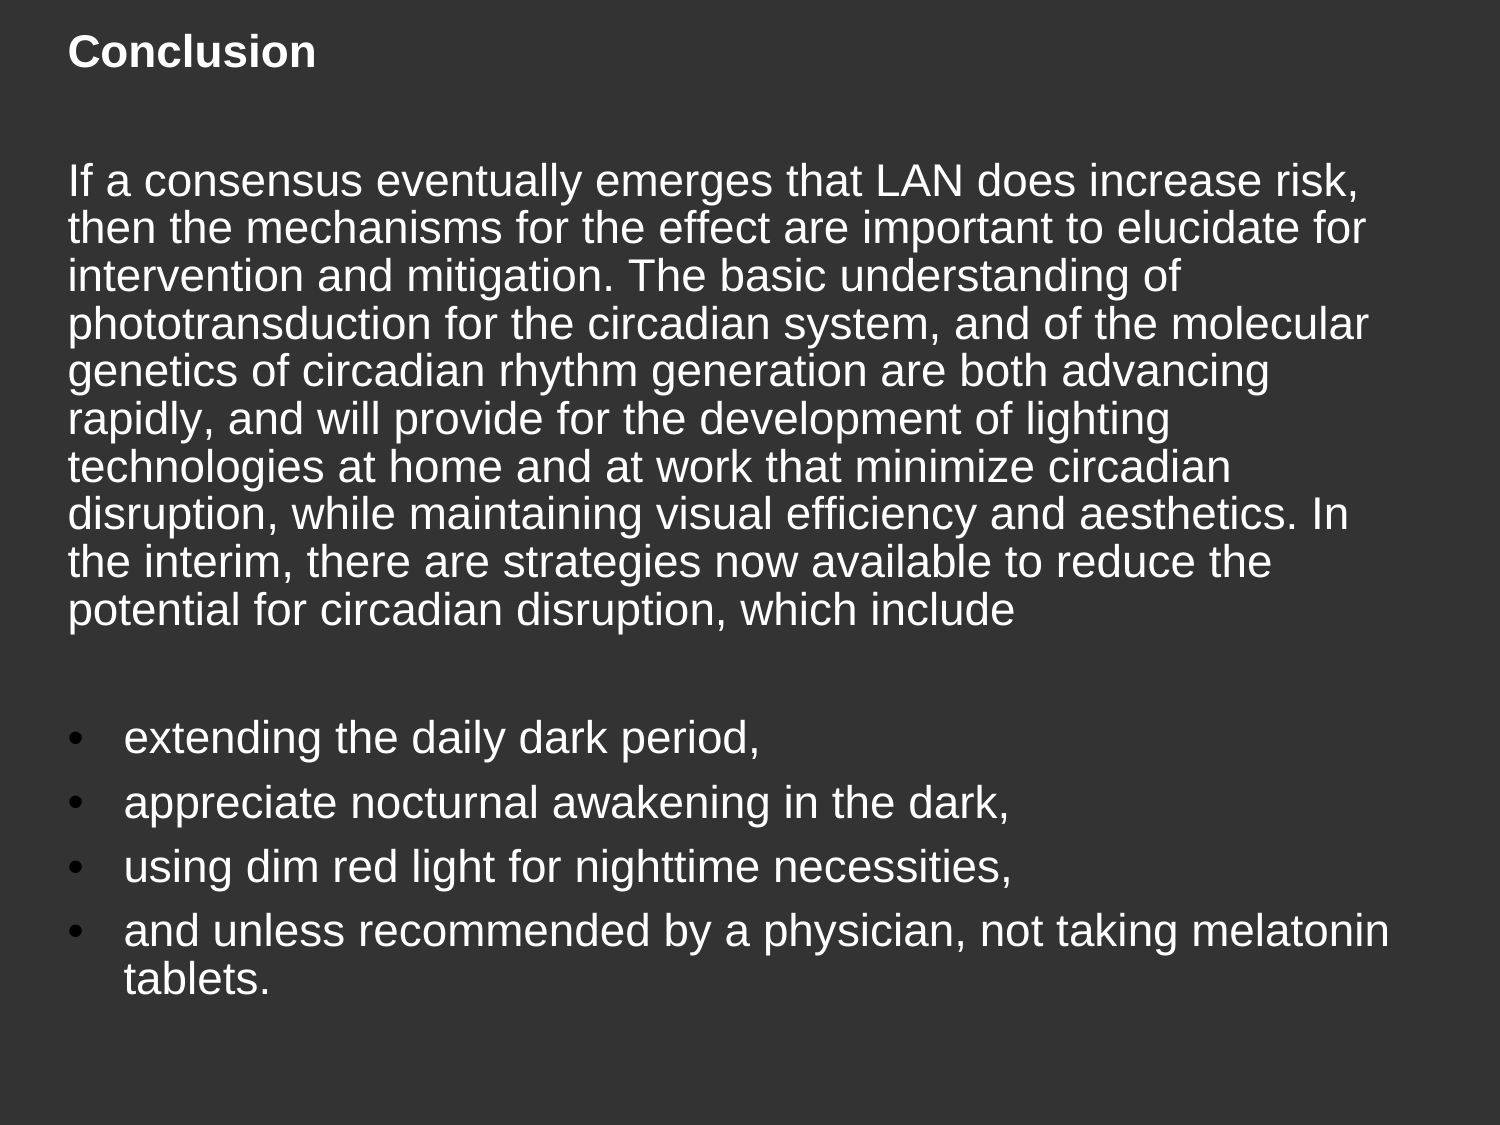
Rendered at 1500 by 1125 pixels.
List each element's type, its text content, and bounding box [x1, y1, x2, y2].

list Conclusion If a consensus eventually emerges that LAN does increase risk, then the mechanisms for the effect are important to elucidate for intervention and mitigation. The basic understanding of phototransduction for the circadian system, and of the molecular genetics of circadian rhythm generation are both advancing rapidly, and will provide for the development of lighting technologies at home and at work that minimize circadian disruption, while maintaining visual efficiency and aesthetics. In the interim, there are strategies now available to reduce the potential for circadian disruption, which include extending the daily dark period, appreciate nocturnal awakening in the dark, using dim red light for nighttime necessities, and unless recommended by a physician, not taking melatonin tablets. [67, 29, 1418, 1006]
